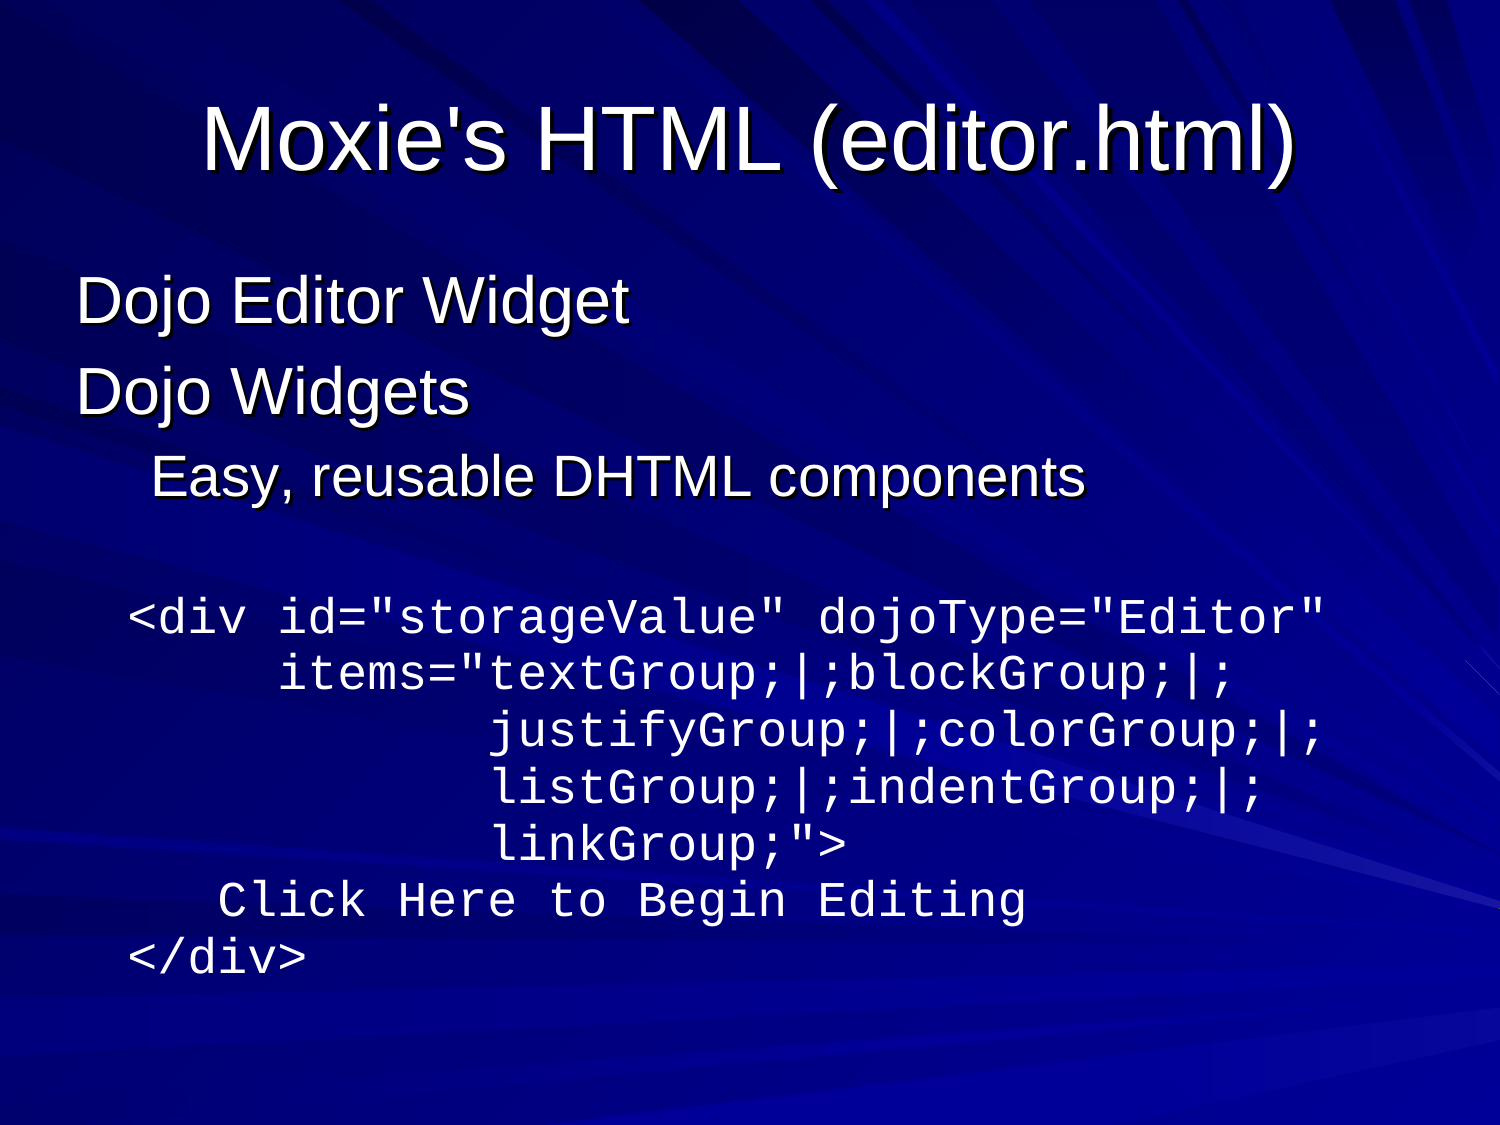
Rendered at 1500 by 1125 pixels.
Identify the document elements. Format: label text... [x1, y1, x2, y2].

list Dojo Editor Widget Dojo Widgets Easy, reusable DHTML components [75, 263, 1425, 993]
text_box <div id="storageValue" dojoType="Editor" items="textGroup;|;blockGroup;|; justifyGroup;|;colorGroup;|; listGroup;|;indentGroup;|; linkGroup;"> Click Here to Begin Editing </div> [112, 583, 1380, 976]
title Moxie's HTML (editor.html) [75, 51, 1425, 226]
